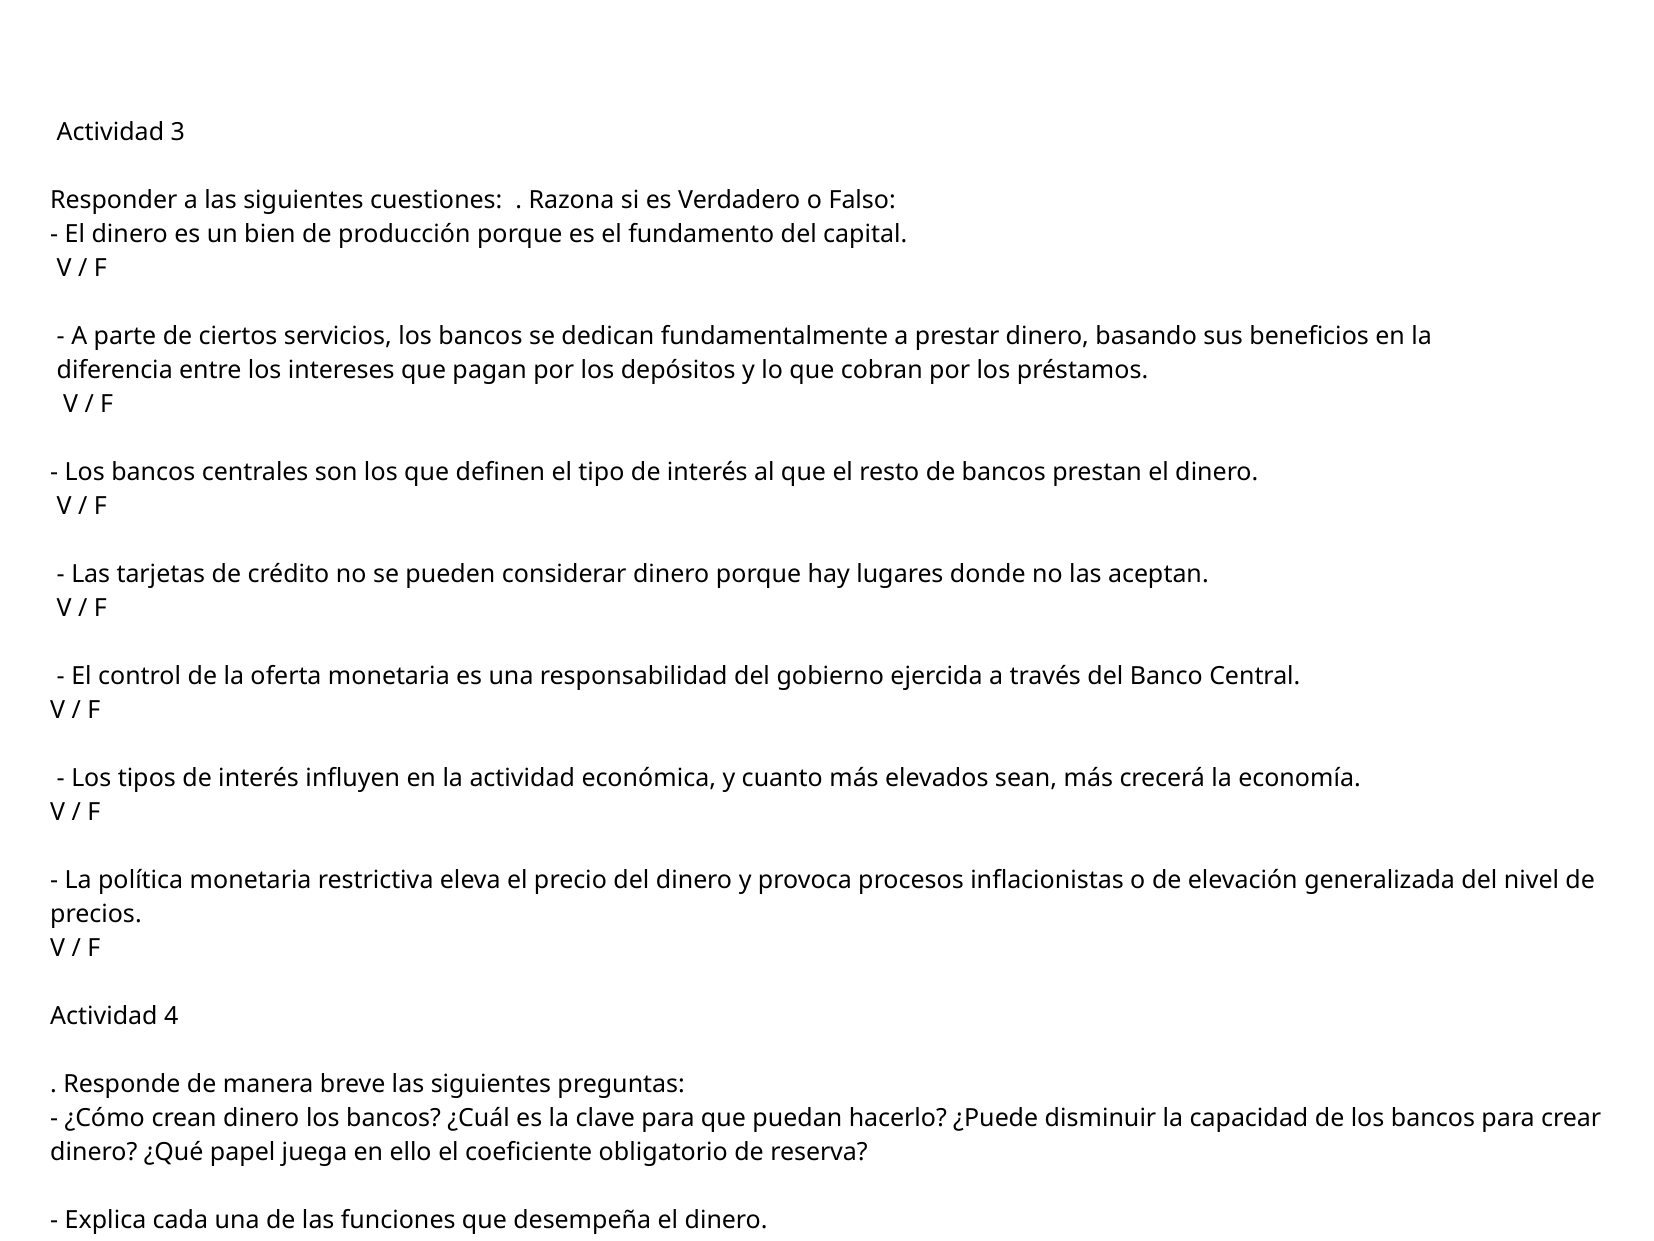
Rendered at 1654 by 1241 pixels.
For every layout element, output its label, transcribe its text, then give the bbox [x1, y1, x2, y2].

text_box Actividad 3 Responder a las siguientes cuestiones: . Razona si es Verdadero o Falso: - El dinero es un bien de producción porque es el fundamento del capital. V / F - A parte de ciertos servicios, los bancos se dedican fundamentalmente a prestar dinero, basando sus beneficios en la diferencia entre los intereses que pagan por los depósitos y lo que cobran por los préstamos. V / F - Los bancos centrales son los que definen el tipo de interés al que el resto de bancos prestan el dinero. V / F - Las tarjetas de crédito no se pueden considerar dinero porque hay lugares donde no las aceptan. V / F - El control de la oferta monetaria es una responsabilidad del gobierno ejercida a través del Banco Central. V / F - Los tipos de interés influyen en la actividad económica, y cuanto más elevados sean, más crecerá la economía. V / F - La política monetaria restrictiva eleva el precio del dinero y provoca procesos inflacionistas o de elevación generalizada del nivel de precios. V / F Actividad 4 . Responde de manera breve las siguientes preguntas: - ¿Cómo crean dinero los bancos? ¿Cuál es la clave para que puedan hacerlo? ¿Puede disminuir la capacidad de los bancos para crear dinero? ¿Qué papel juega en ello el coeficiente obligatorio de reserva? - Explica cada una de las funciones que desempeña el dinero. - Analiza las razones por las que en tu familia se desea mantener dinero en efectivo o en cuentas corrientes. ¿Coinciden con los motivos que has estudiado? [35, 106, 1654, 1241]
